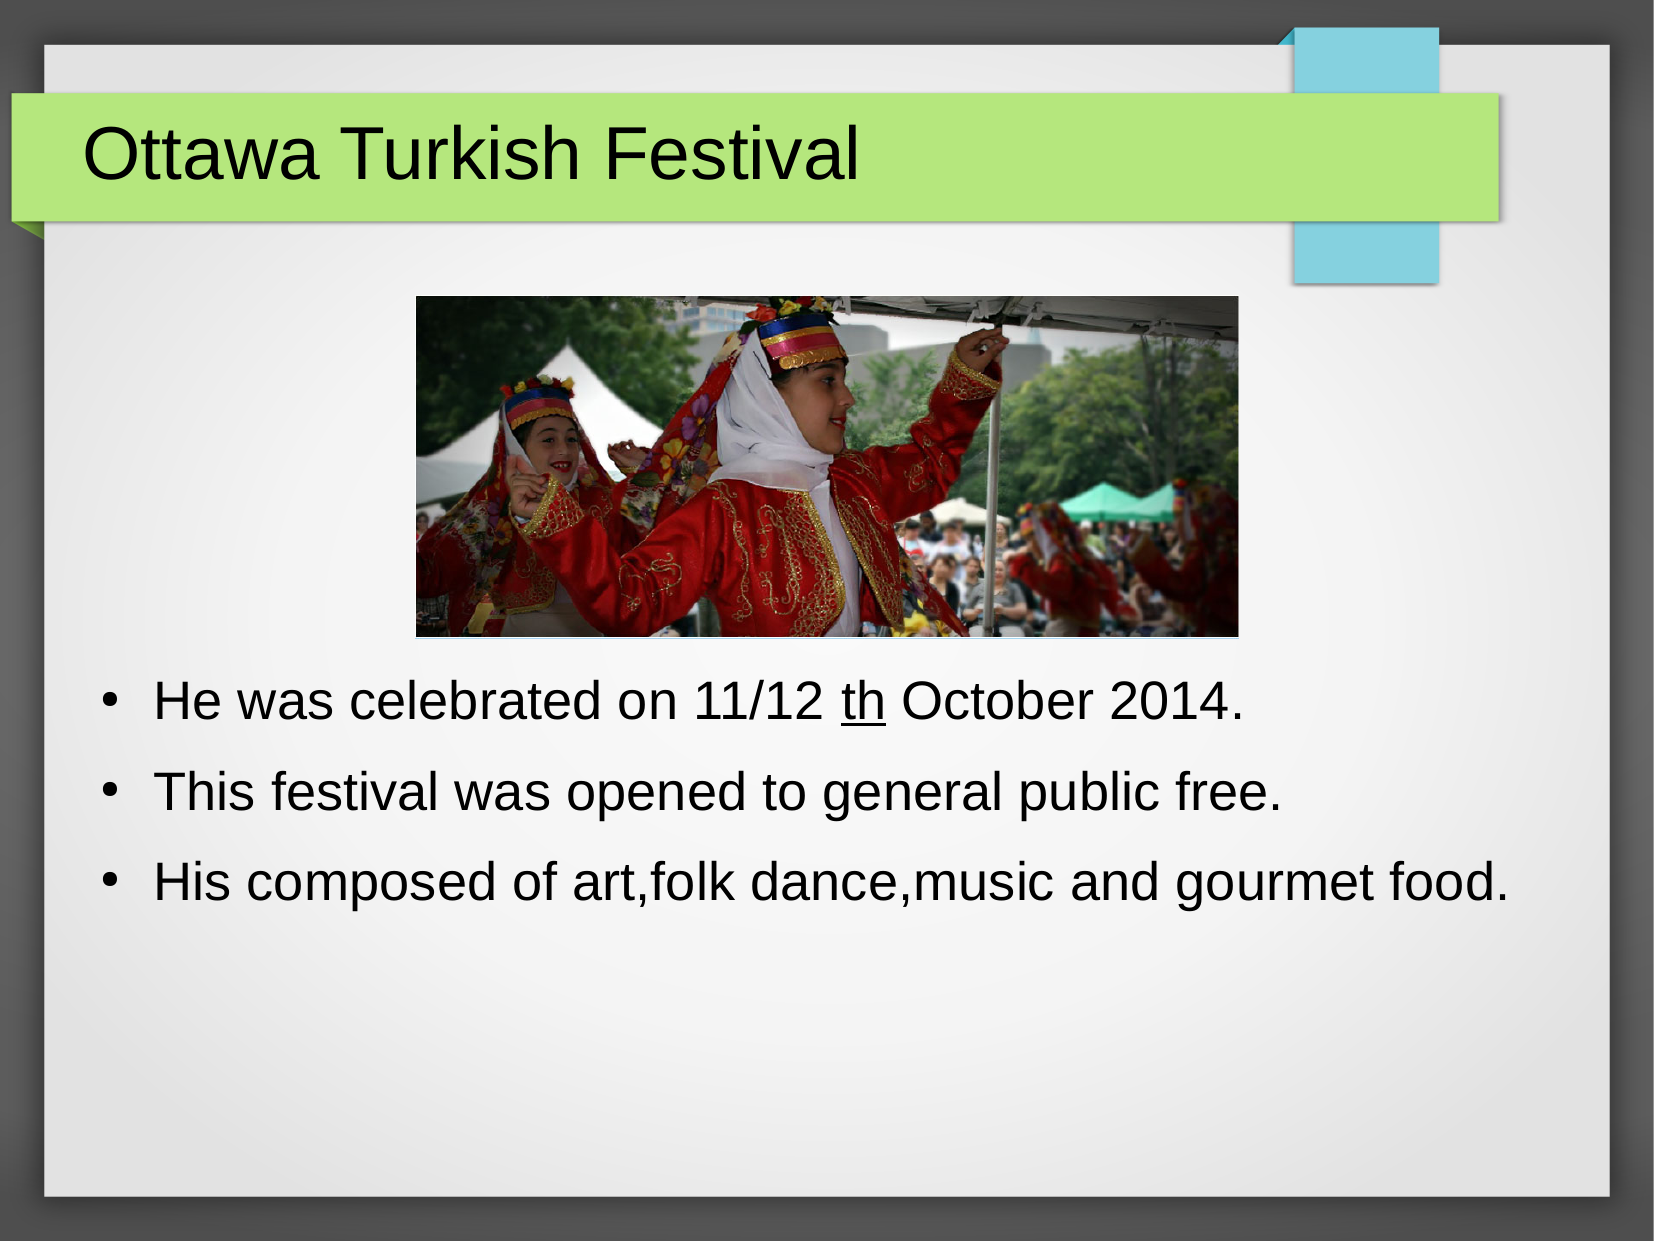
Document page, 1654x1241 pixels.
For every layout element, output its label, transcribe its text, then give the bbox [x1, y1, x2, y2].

list He was celebrated on 11/12 th October 2014. This festival was opened to general public free. His composed of art,folk dance,music and gourmet food. [82, 670, 1571, 1014]
title Ottawa Turkish Festival [82, 94, 1264, 213]
picture [0, 0, 1654, 1241]
